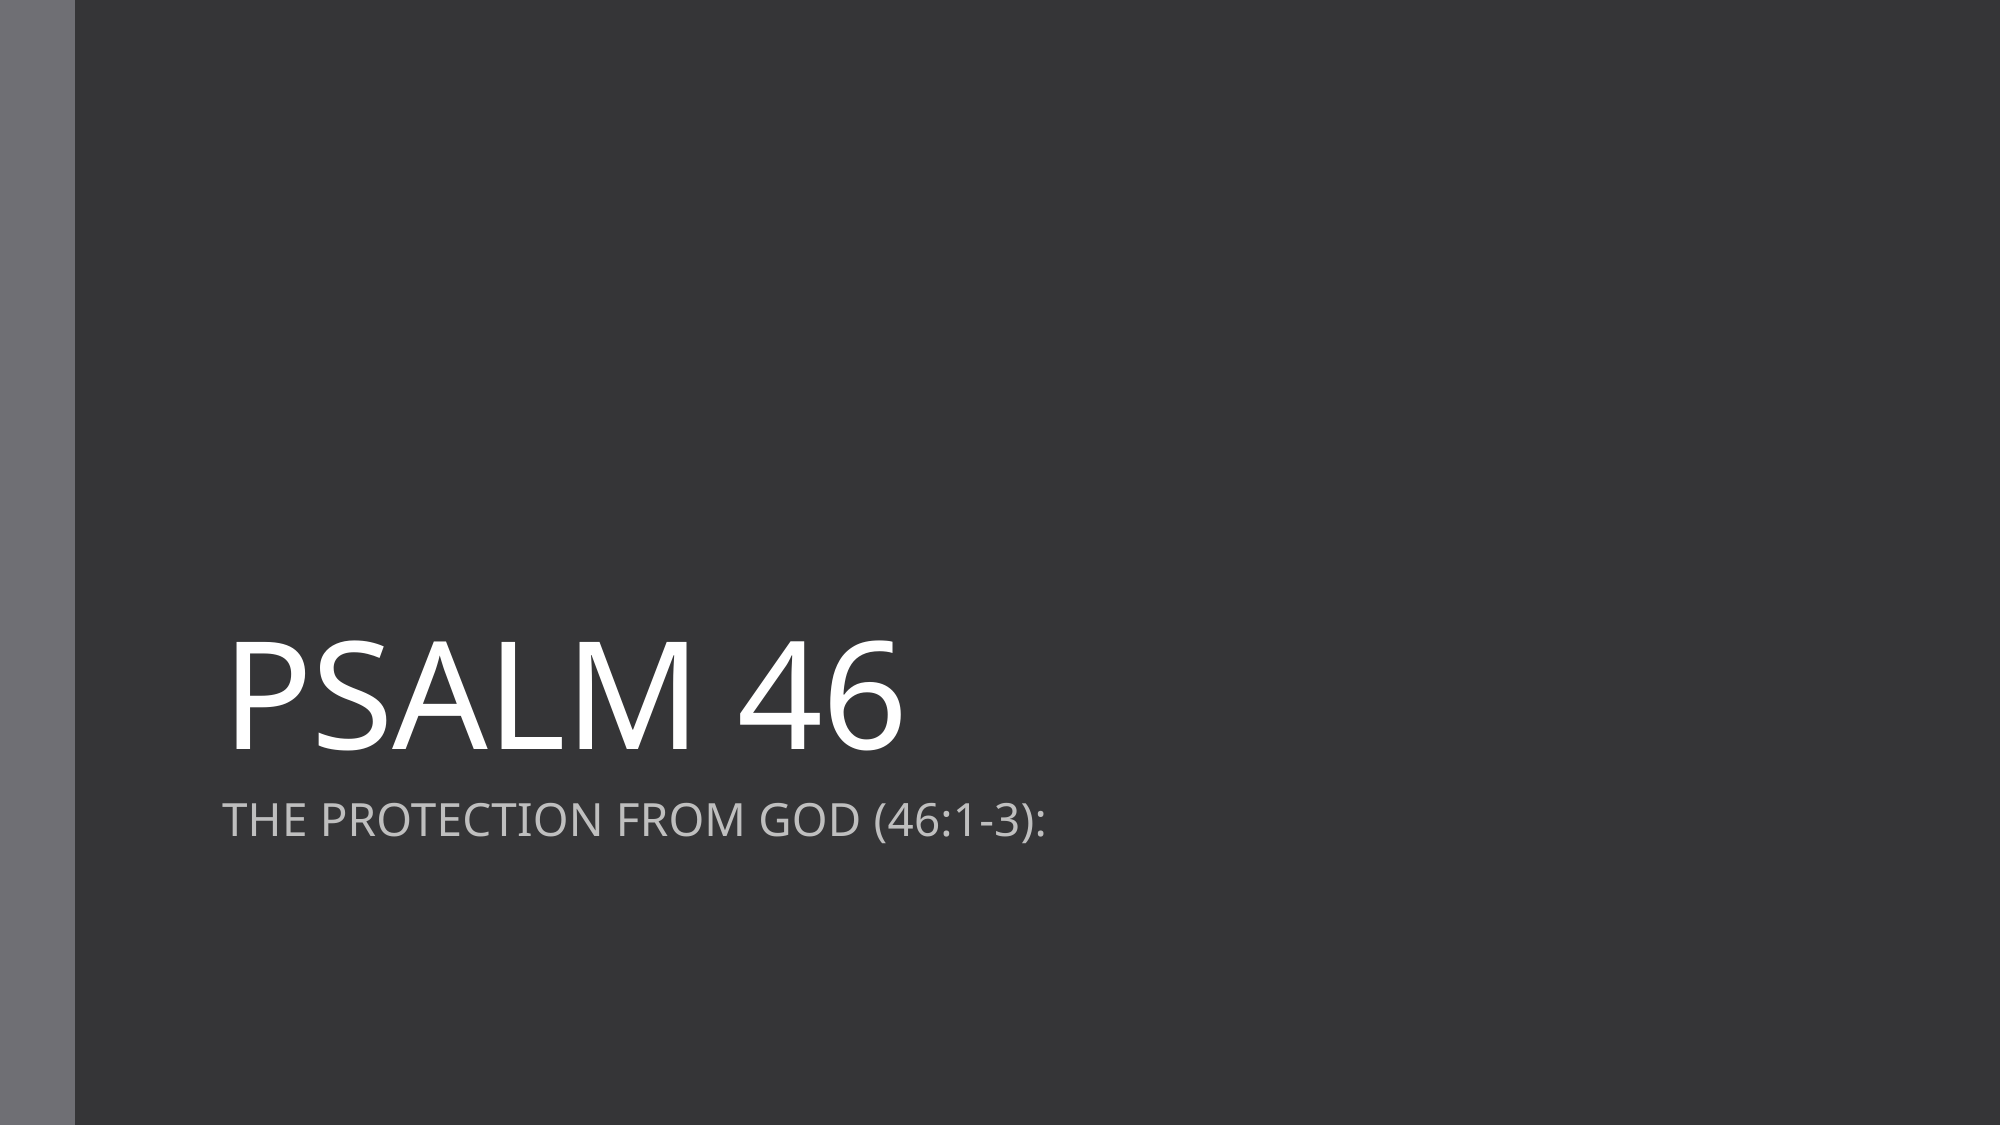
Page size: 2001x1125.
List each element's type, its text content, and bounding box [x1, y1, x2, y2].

title PSALM 46 [206, 124, 1752, 787]
subtitle THE PROTECTION FROM GOD (46:1-3): [206, 787, 1752, 1066]
